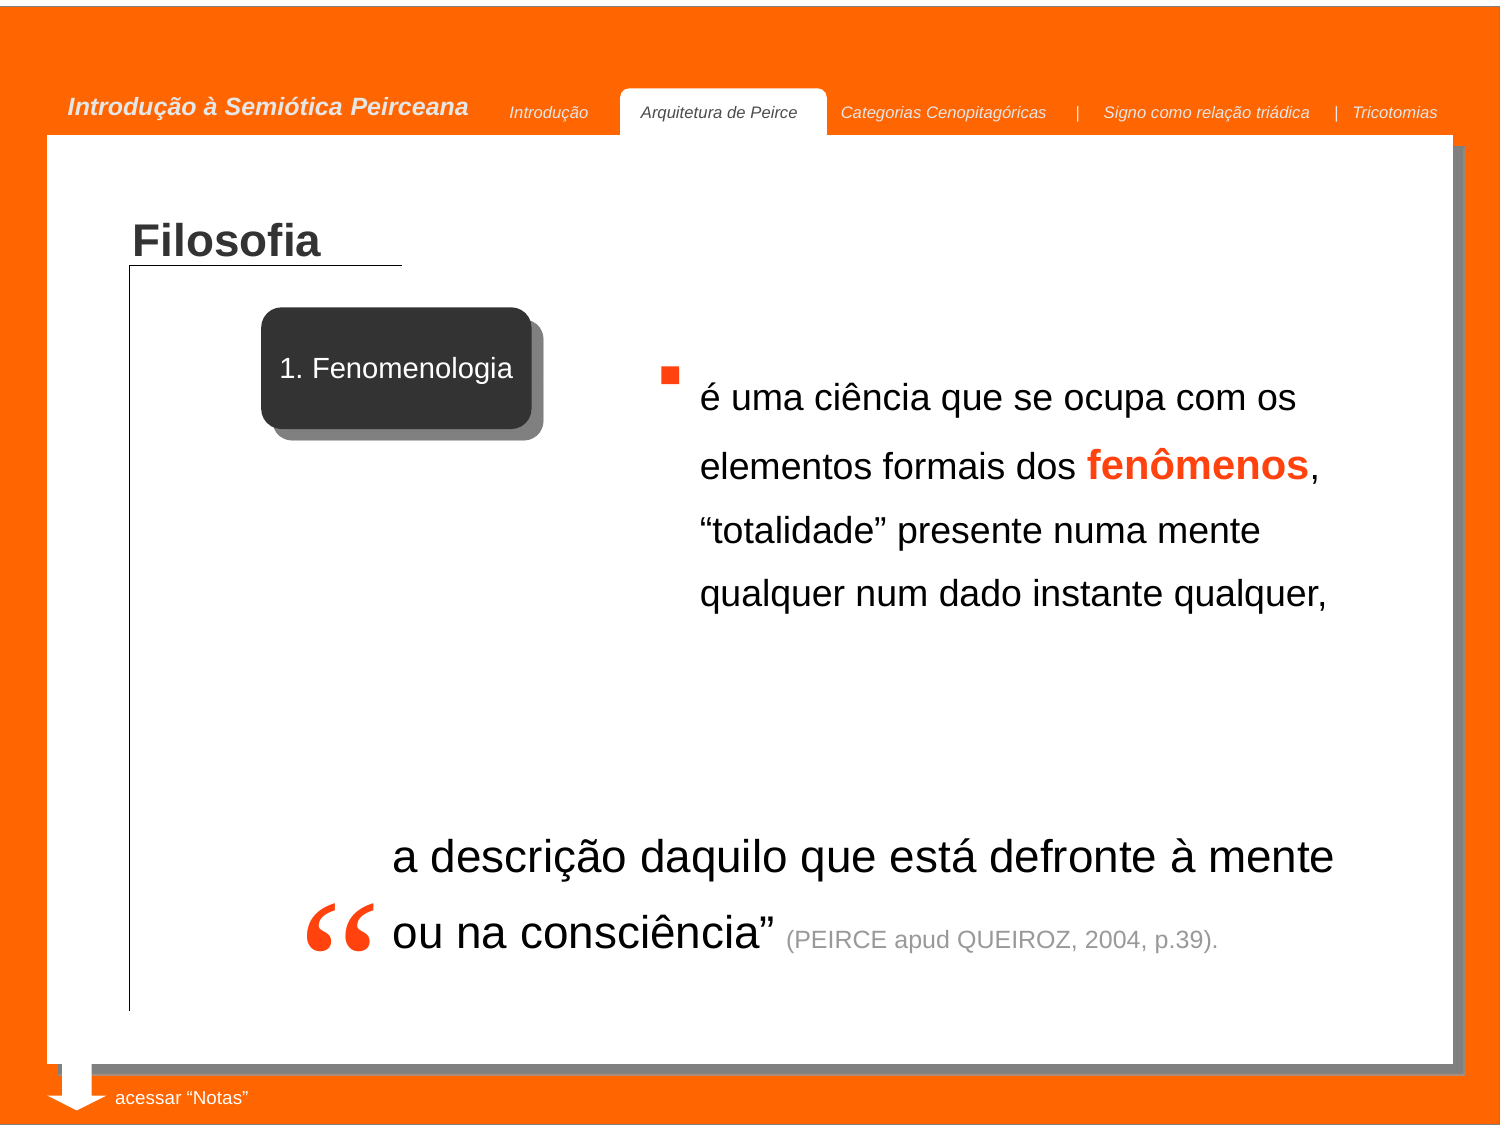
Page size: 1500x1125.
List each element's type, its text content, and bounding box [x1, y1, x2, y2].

text_box a descrição daquilo que está defronte à mente ou na consciência” (PEIRCE apud QUEIROZ, 2004, p.39). [377, 797, 1382, 940]
text_box [661, 366, 680, 385]
text_box é uma ciência que se ocupa com os elementos formais dos fenômenos, “totalidade” presente numa mente qualquer num dado instante qualquer, [685, 348, 1382, 666]
text_box “ [283, 750, 414, 1011]
text_box Filosofia [130, 266, 337, 276]
text_box acessar “Notas” [100, 1080, 278, 1116]
text_box Filosofia [118, 207, 337, 276]
text_box [47, 1051, 100, 1111]
text_box “ [399, 940, 411, 945]
text_box 1. Fenomenologia [261, 307, 532, 430]
